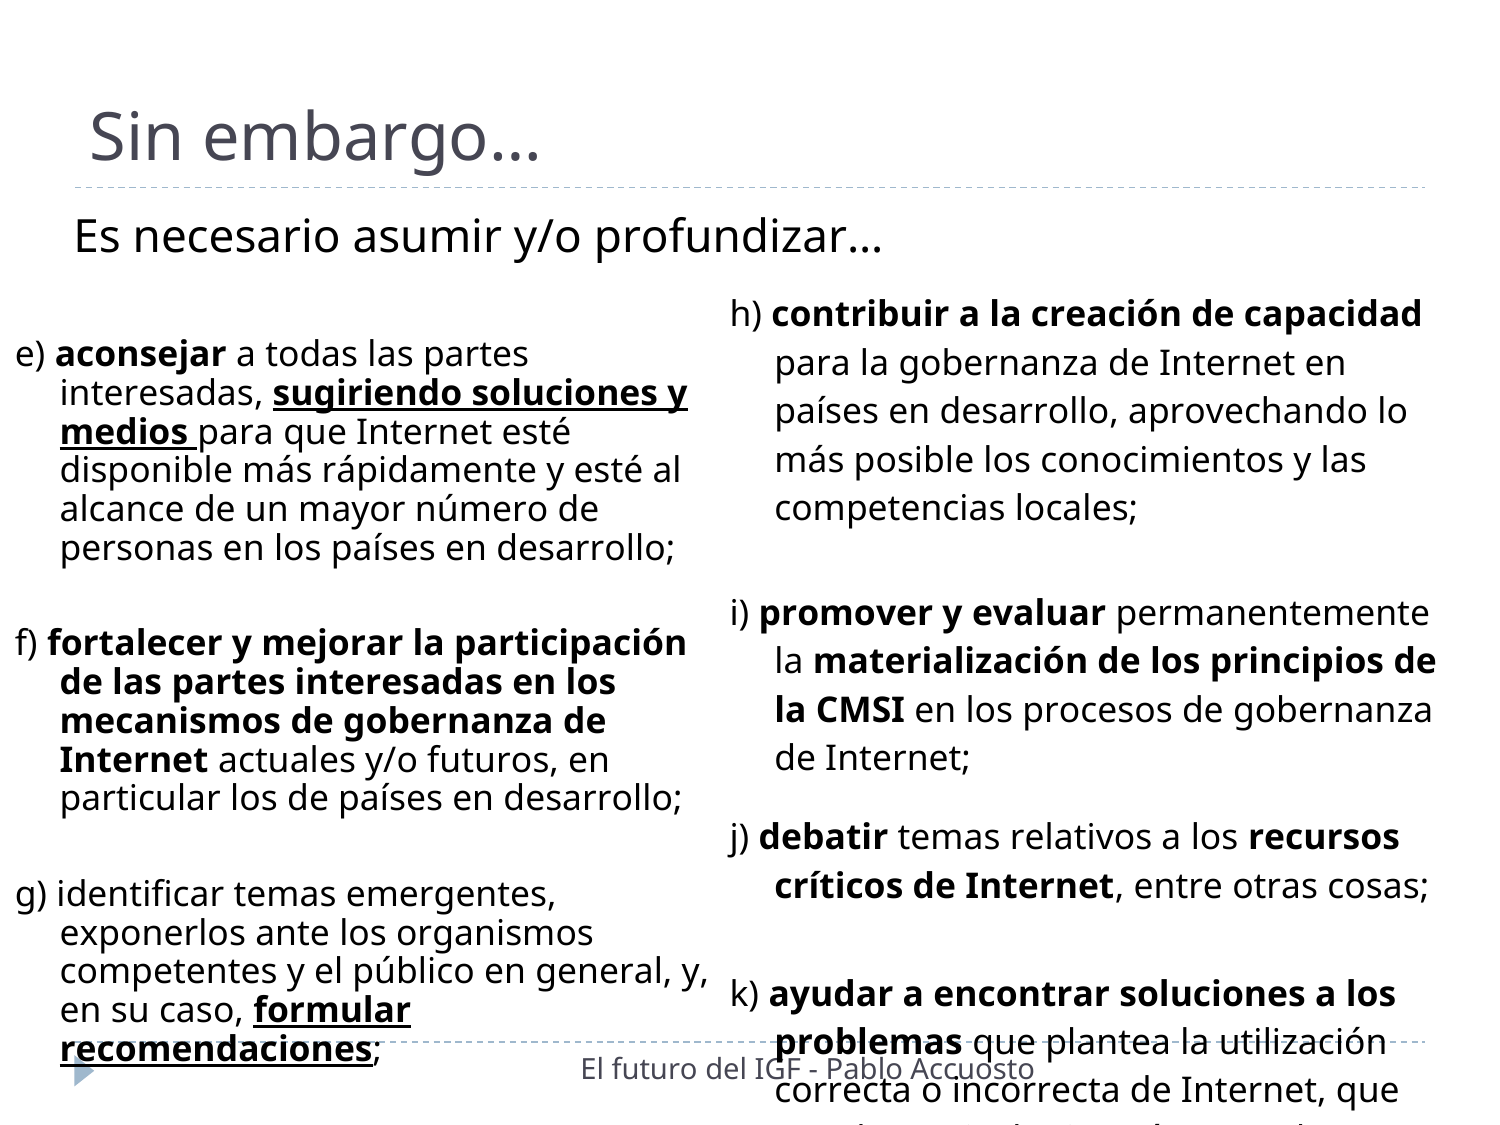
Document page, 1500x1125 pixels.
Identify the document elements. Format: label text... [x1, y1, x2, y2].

title Sin embargo… [75, 37, 1426, 188]
list h) contribuir a la creación de capacidad para la gobernanza de Internet en países en desarrollo, aprovechando lo más posible los conocimientos y las competencias locales; i) promover y evaluar permanentemente la materialización de los principios de la CMSI en los procesos de gobernanza de Internet; j) debatir temas relativos a los recursos críticos de Internet, entre otras cosas; k) ayudar a encontrar soluciones a los problemas que plantea la utilización correcta o incorrecta de Internet, que son de particular interés para el usuario común; [714, 281, 1454, 1030]
text_box El futuro del IGF - Pablo Accuosto [475, 1042, 1051, 1103]
text_box Es necesario asumir y/o profundizar… [58, 199, 1418, 270]
list e) aconsejar a todas las partes interesadas, sugiriendo soluciones y medios para que Internet esté disponible más rápidamente y esté al alcance de un mayor número de personas en los países en desarrollo; f) fortalecer y mejorar la participación de las partes interesadas en los mecanismos de gobernanza de Internet actuales y/o futuros, en particular los de países en desarrollo; g) identificar temas emergentes, exponerlos ante los organismos competentes y el público en general, y, en su caso, formular recomendaciones; [0, 328, 714, 997]
